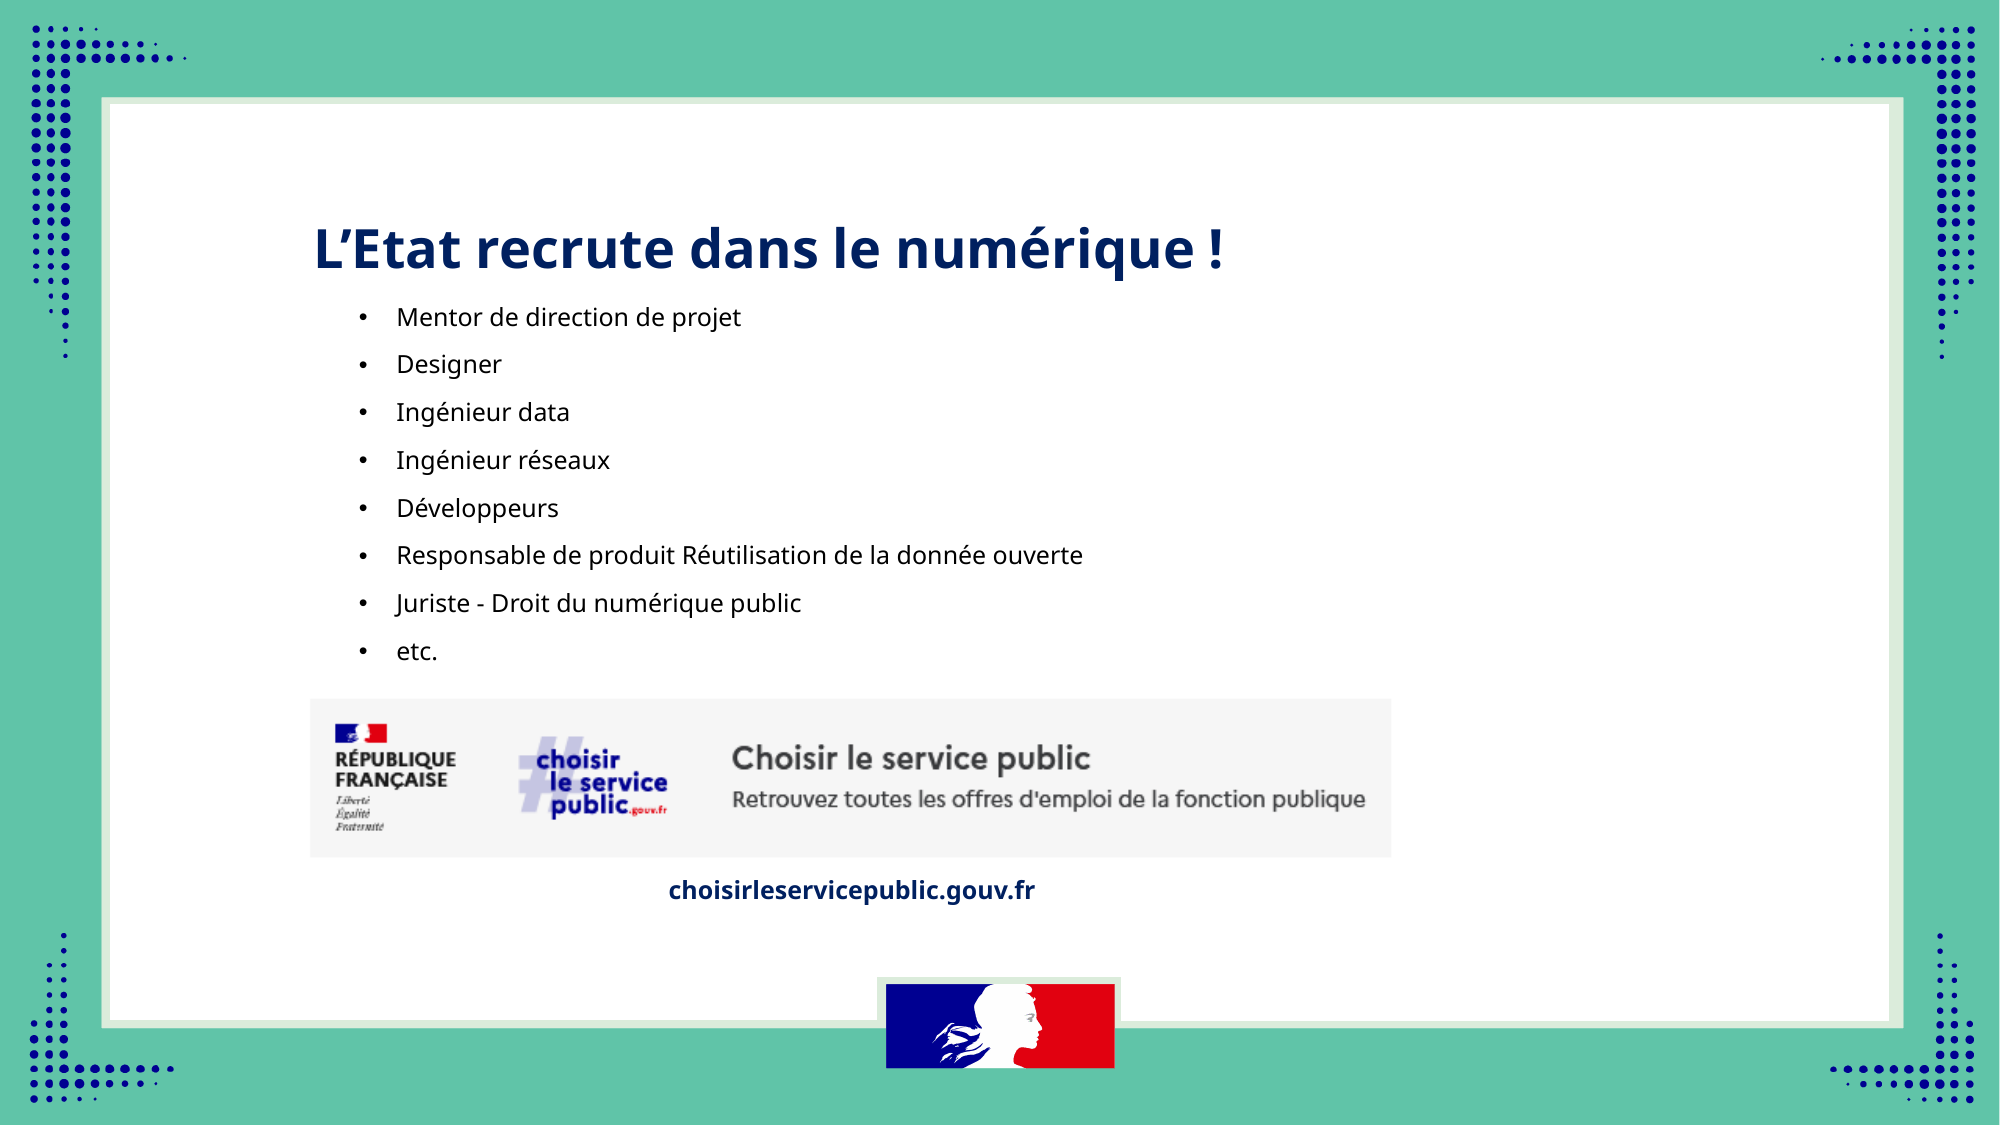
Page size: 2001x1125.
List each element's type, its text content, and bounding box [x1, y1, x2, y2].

picture [0, 0, 2000, 1125]
text_box choisirleservicepublic.gouv.fr [654, 867, 1404, 912]
text_box L’Etat recrute dans le numérique ! [298, 186, 1628, 298]
text_box Mentor de direction de projet Designer Ingénieur data Ingénieur réseaux Développeurs Responsable de produit Réutilisation de la donnée ouverte Juriste - Droit du numérique public etc. [343, 297, 1724, 671]
